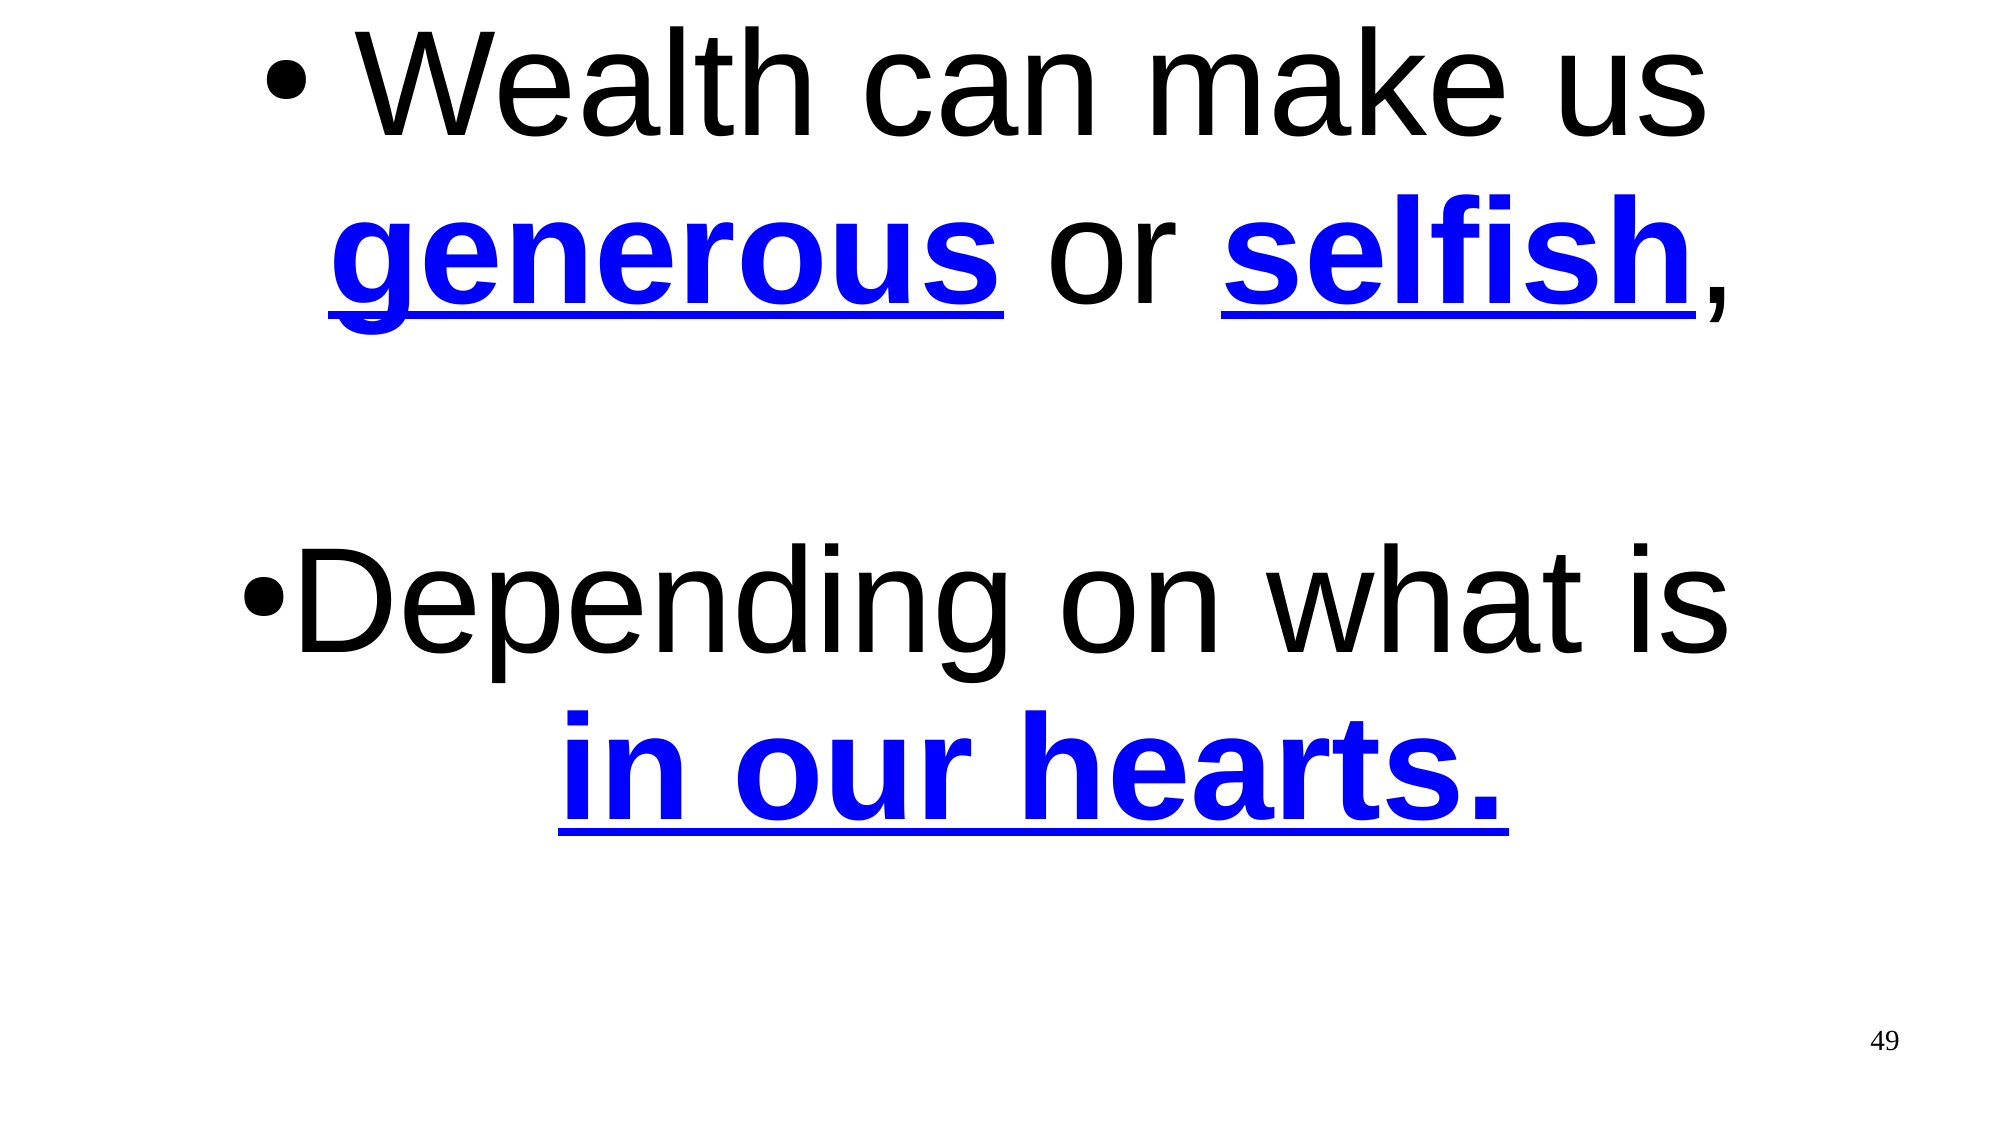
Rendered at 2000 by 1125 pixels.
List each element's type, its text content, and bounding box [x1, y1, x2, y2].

list Wealth can make us generous or selfish, Depending on what is in our hearts. [0, 0, 1996, 1123]
